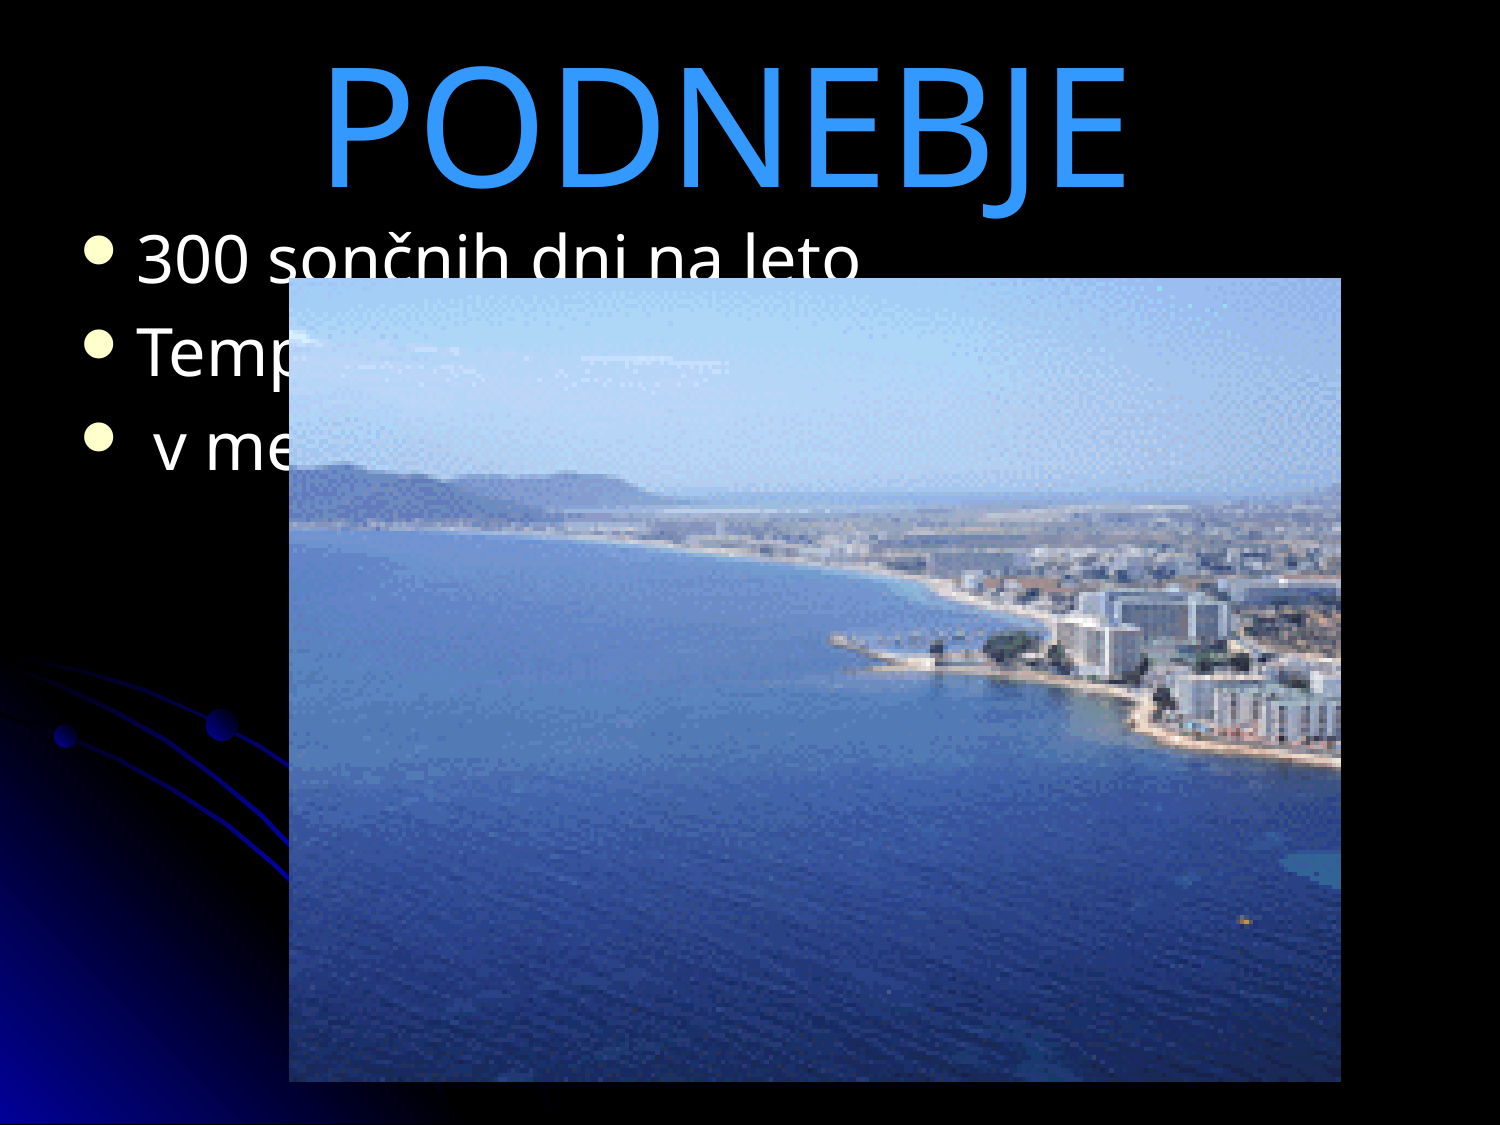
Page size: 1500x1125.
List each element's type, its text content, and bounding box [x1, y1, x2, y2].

text_box PODNEBJE [88, 0, 1364, 242]
picture [289, 278, 1341, 1082]
list 300 sončnih dni na leto Temperatura pozimi : redko pod 6°C v mesecu Juliju in Avgustu 30 ali 35 °C [64, 209, 1415, 1125]
